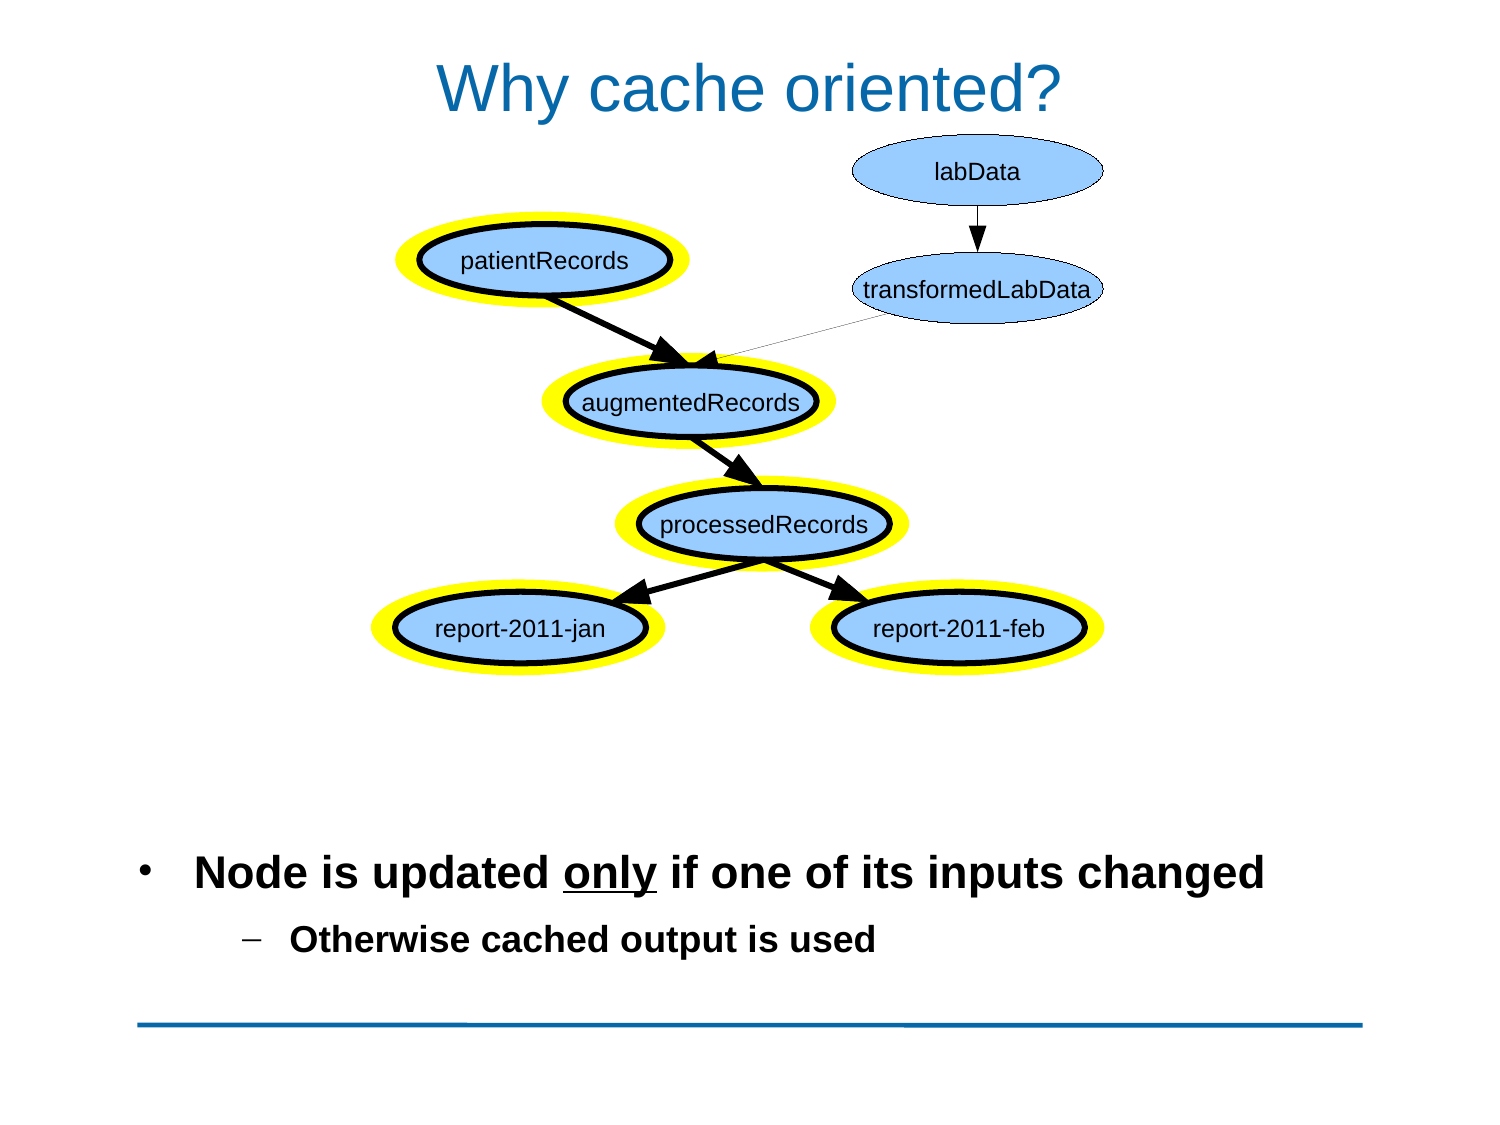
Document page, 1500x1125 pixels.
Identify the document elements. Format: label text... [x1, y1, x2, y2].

text_box patientRecords [419, 224, 671, 296]
text_box labData [852, 134, 1104, 206]
text_box transformedLabData [852, 252, 1104, 324]
text_box [541, 354, 701, 449]
text_box [698, 355, 837, 449]
text_box [809, 579, 1105, 676]
text_box [716, 353, 730, 358]
text_box processedRecords [638, 488, 890, 560]
text_box [756, 475, 910, 570]
text_box [395, 211, 690, 308]
text_box [738, 563, 784, 572]
title Why cache oriented? [0, 6, 1500, 149]
text_box [680, 353, 708, 364]
text_box [614, 477, 760, 569]
list Node is updated only if one of its inputs changed Otherwise cached output is used [115, 825, 1387, 1005]
text_box report-2011-jan [394, 591, 647, 664]
text_box [370, 579, 666, 676]
text_box report-2011-feb [833, 591, 1085, 664]
text_box augmentedRecords [565, 365, 817, 438]
